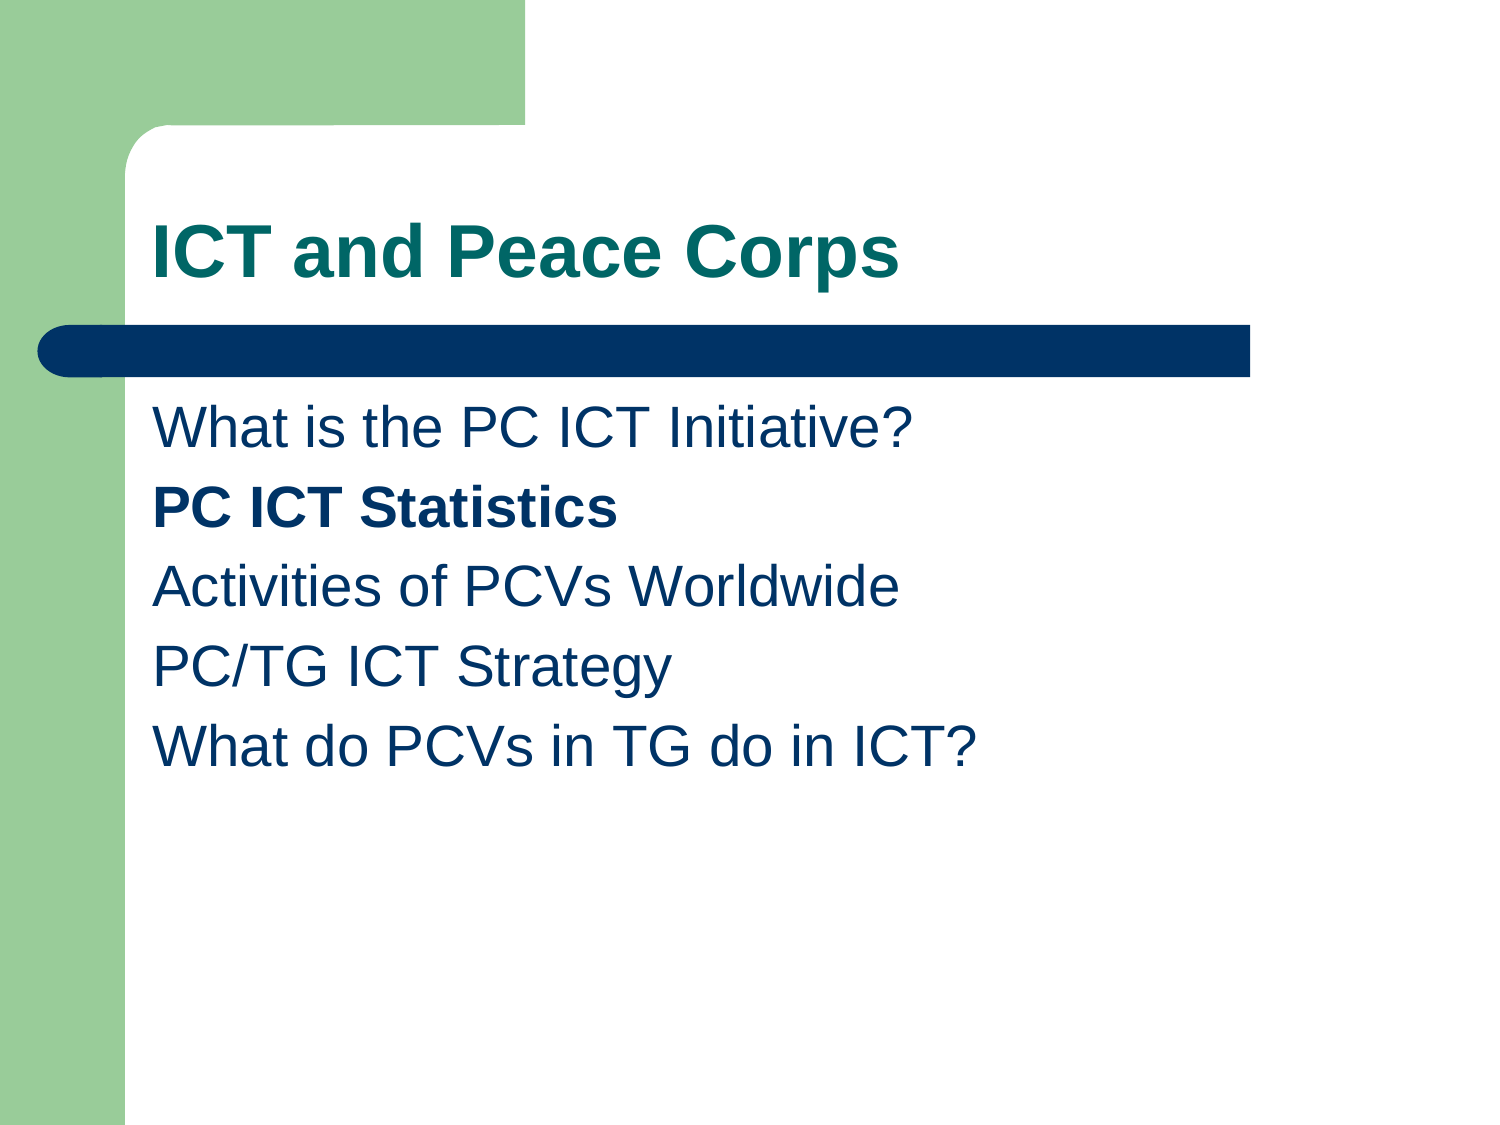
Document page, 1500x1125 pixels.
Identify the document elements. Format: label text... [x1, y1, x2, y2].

title ICT and Peace Corps [136, 136, 1414, 301]
list What is the PC ICT Initiative? PC ICT Statistics Activities of PCVs Worldwide PC/TG ICT Strategy What do PCVs in TG do in ICT? [137, 387, 1400, 999]
